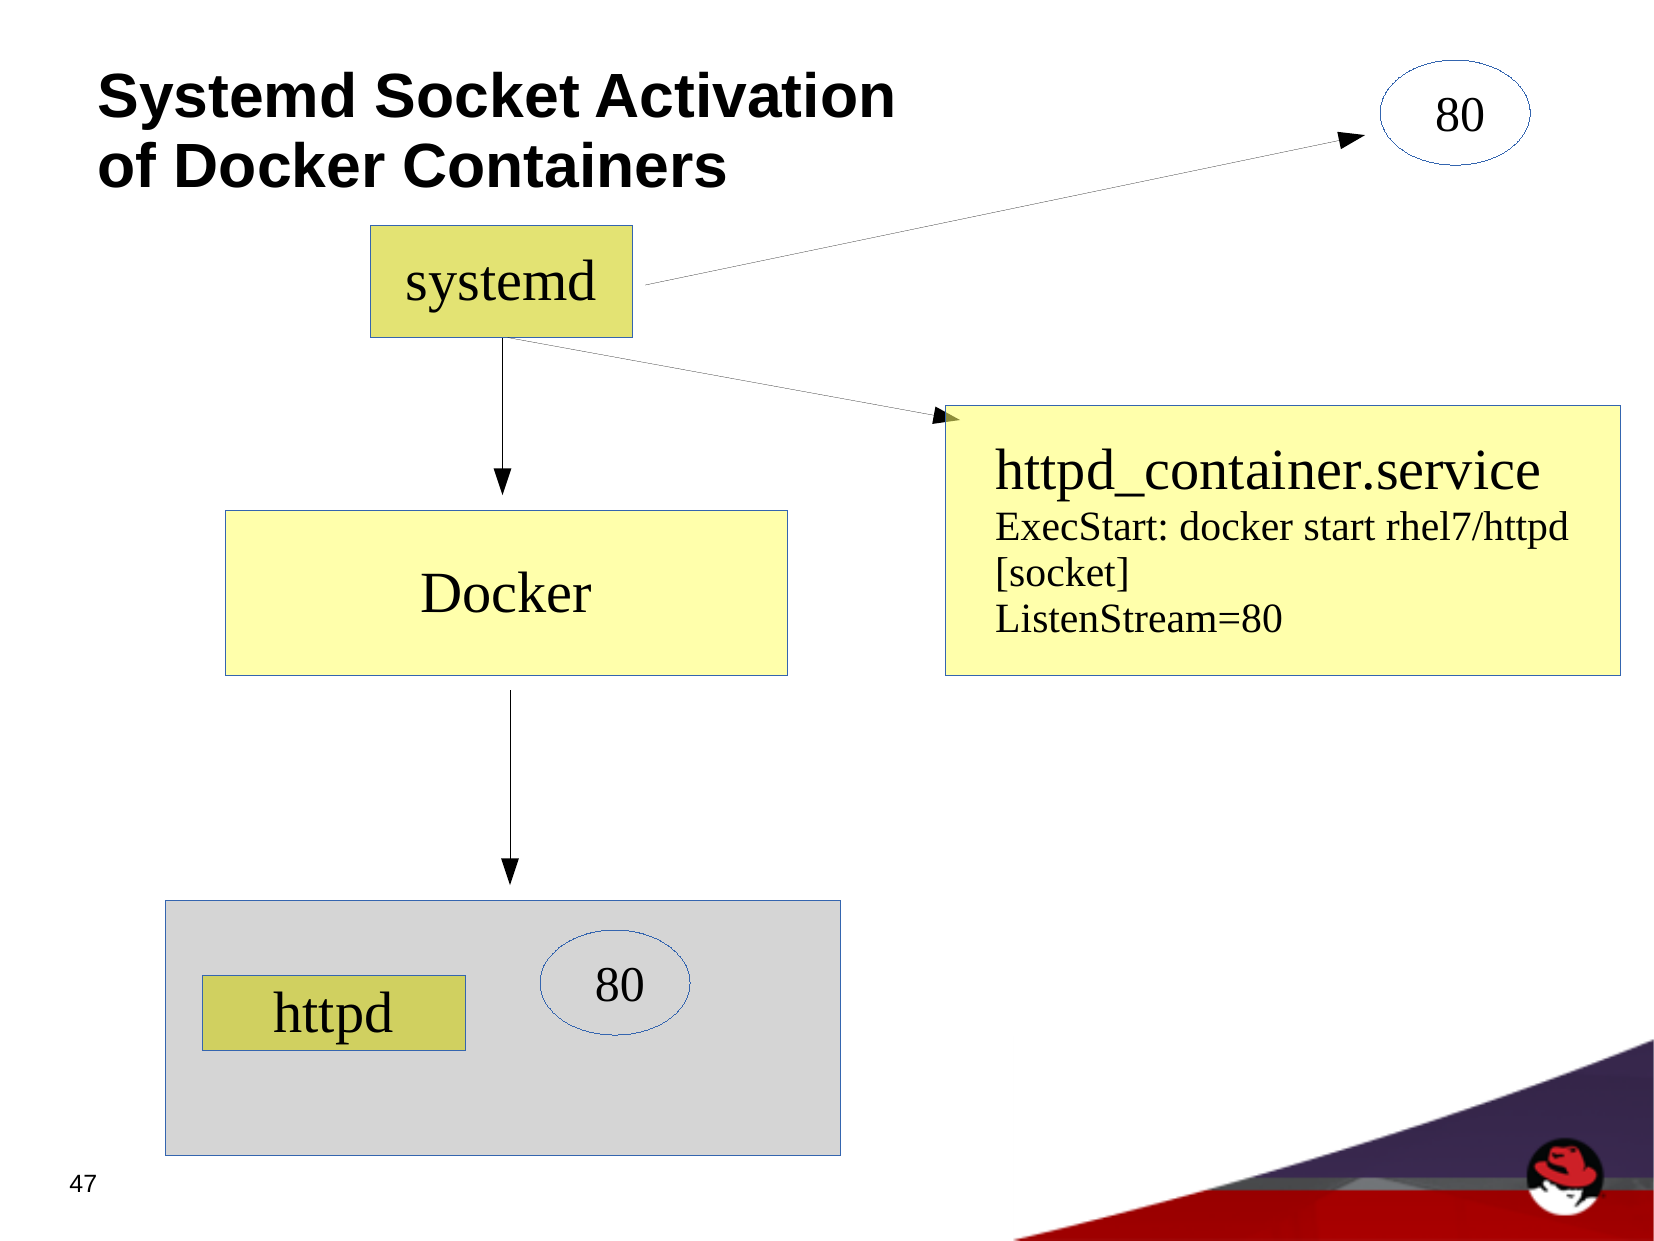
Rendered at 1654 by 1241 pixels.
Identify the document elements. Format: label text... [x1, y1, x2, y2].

text_box httpd [202, 975, 466, 1051]
text_box Docker [225, 510, 788, 676]
picture [1012, 1036, 1654, 1241]
text_box Systemd Socket Activation of Docker Containers [82, 30, 1571, 233]
text_box [165, 900, 841, 1156]
text_box httpd_container.service ExecStart: docker start rhel7/httpd [socket] ListenStream=80 [945, 405, 1621, 676]
text_box systemd [370, 225, 633, 338]
text_box 80 [580, 949, 661, 1025]
text_box 80 [1420, 79, 1501, 155]
